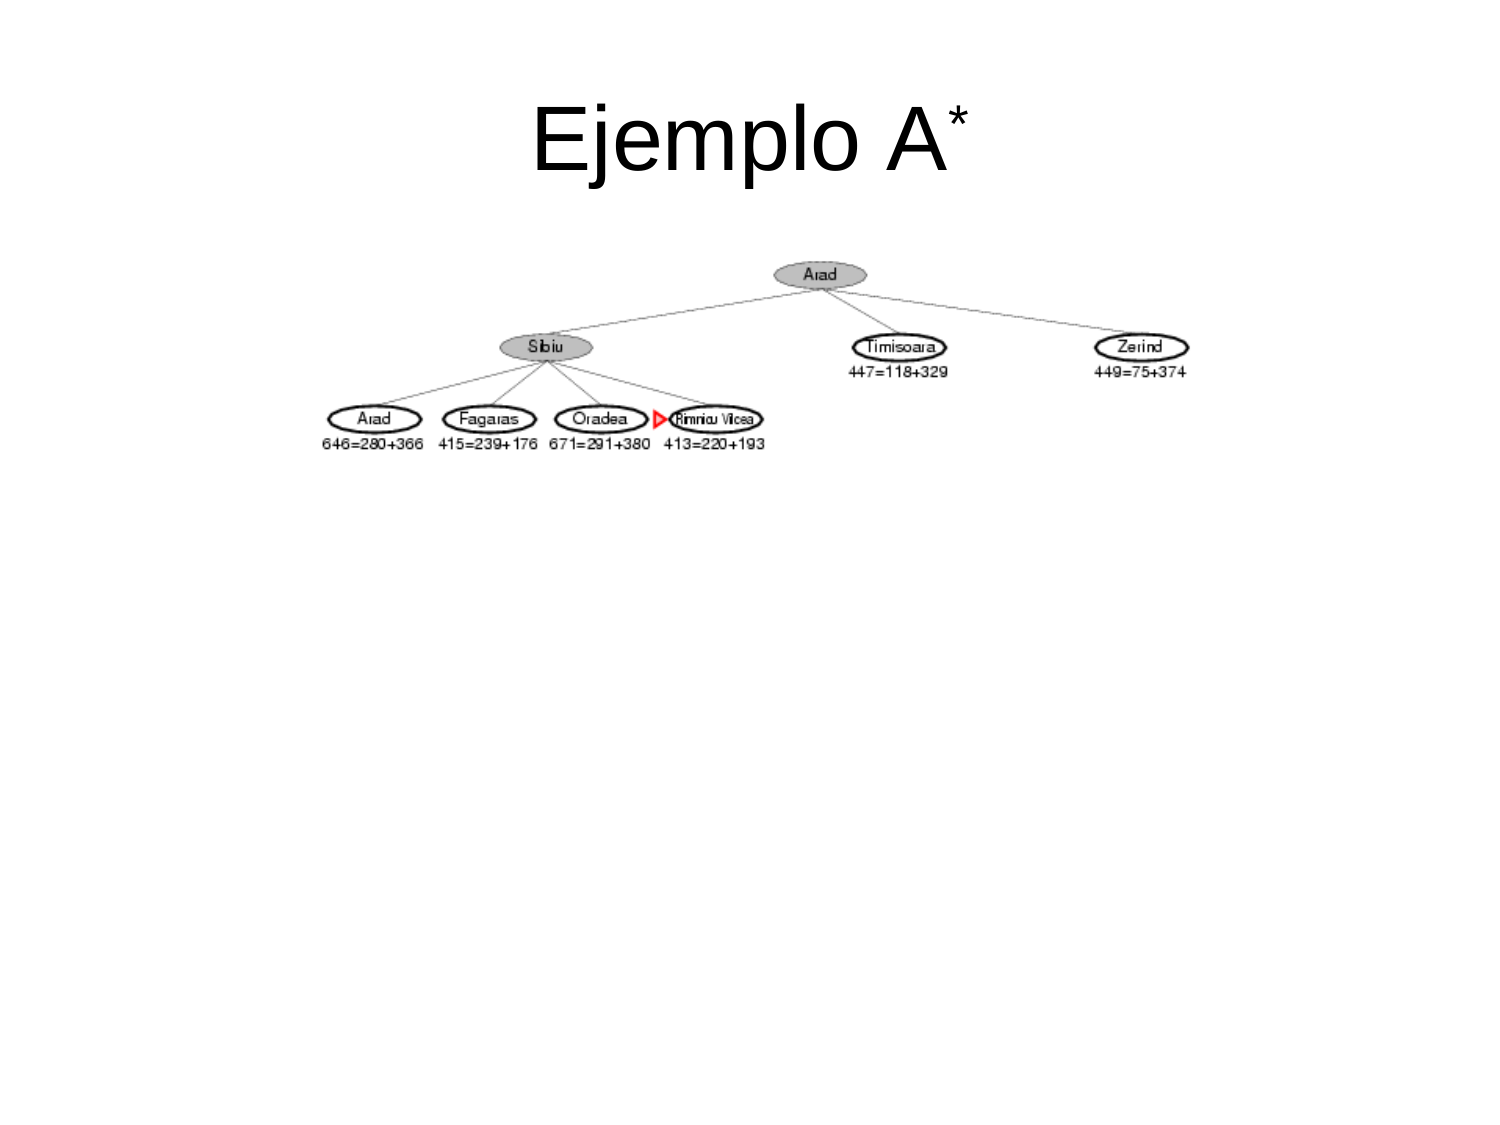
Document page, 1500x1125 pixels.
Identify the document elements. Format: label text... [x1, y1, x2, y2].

picture [312, 249, 1201, 615]
title Ejemplo A* [75, 45, 1426, 233]
